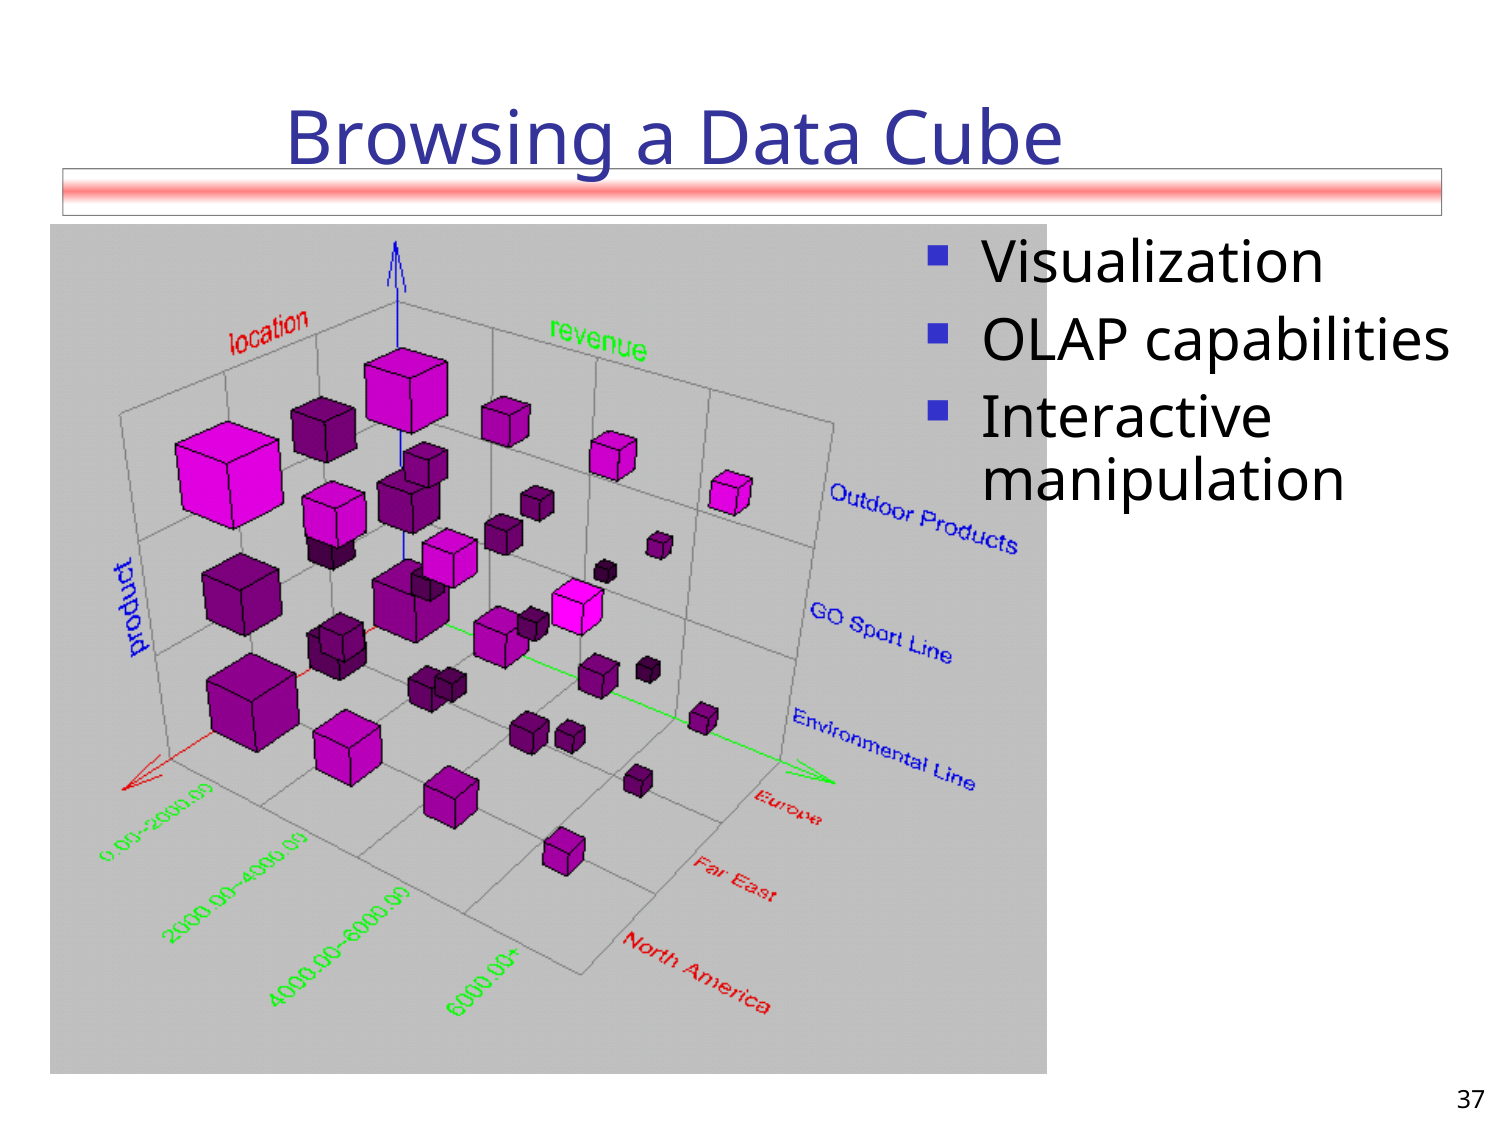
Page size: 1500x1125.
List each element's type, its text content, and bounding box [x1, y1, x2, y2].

list Visualization OLAP capabilities Interactive manipulation [910, 224, 1500, 521]
picture [50, 224, 1047, 1074]
text_box <number> [1187, 1050, 1500, 1125]
title Browsing a Data Cube [225, 37, 1126, 188]
